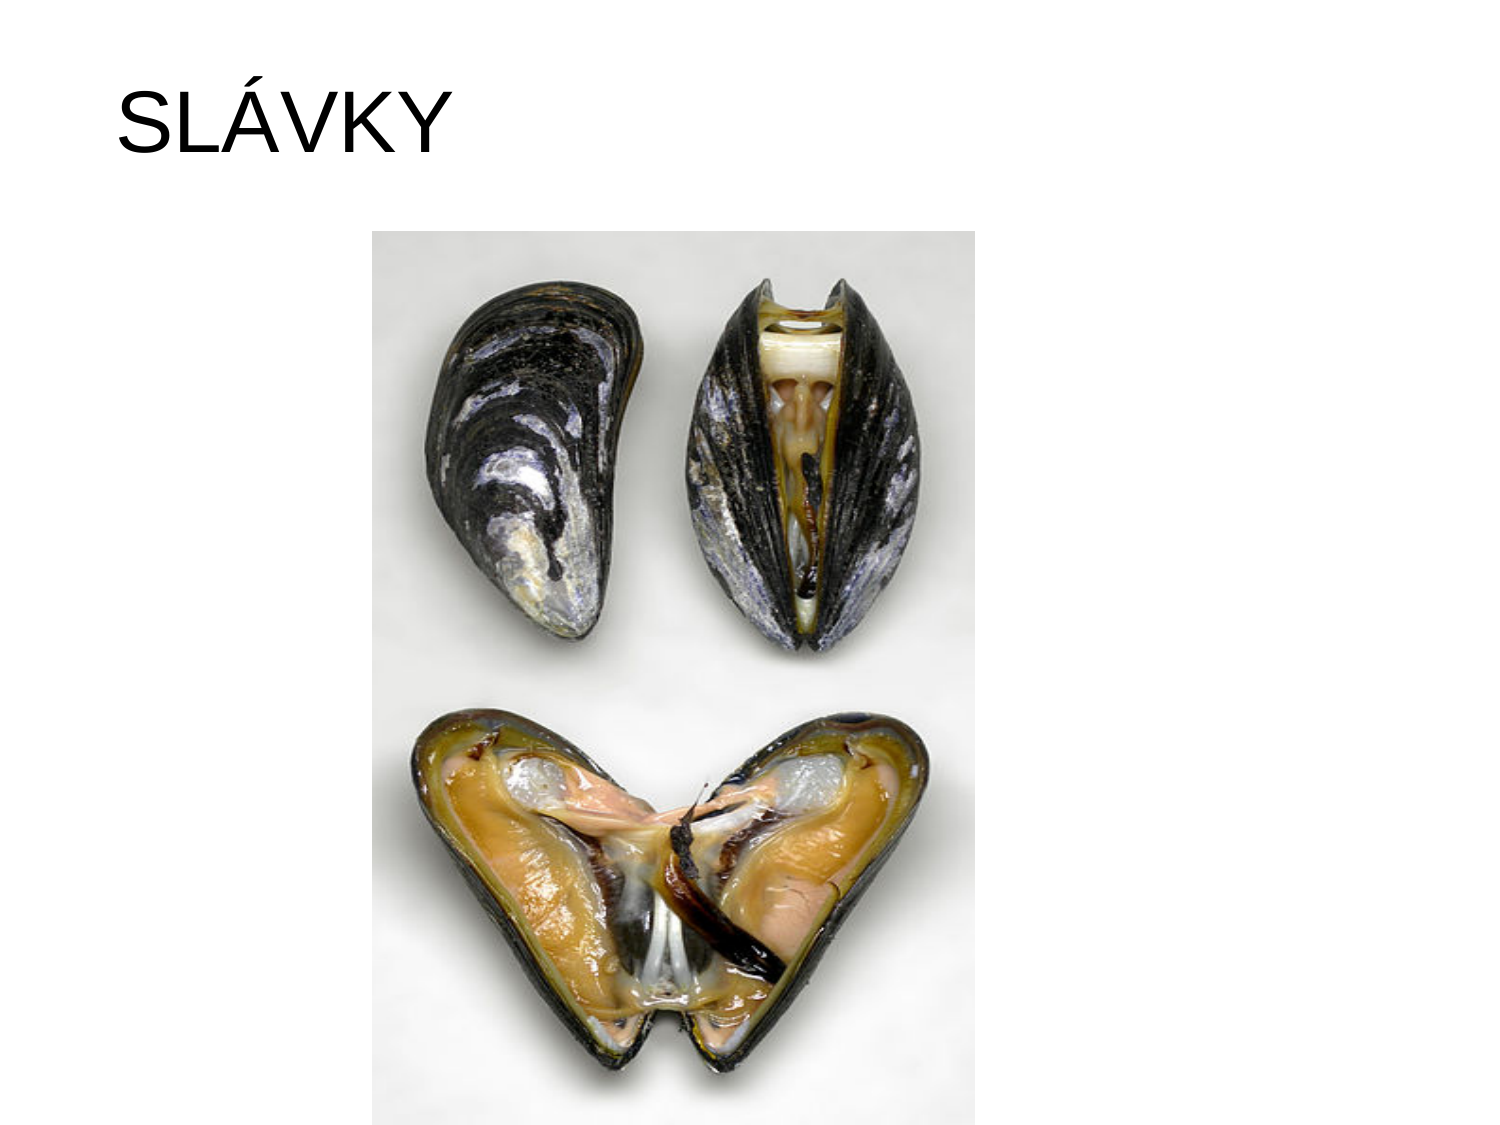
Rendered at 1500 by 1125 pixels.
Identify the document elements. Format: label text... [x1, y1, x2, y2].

picture [372, 231, 975, 1125]
title SLÁVKY [100, 42, 1416, 193]
